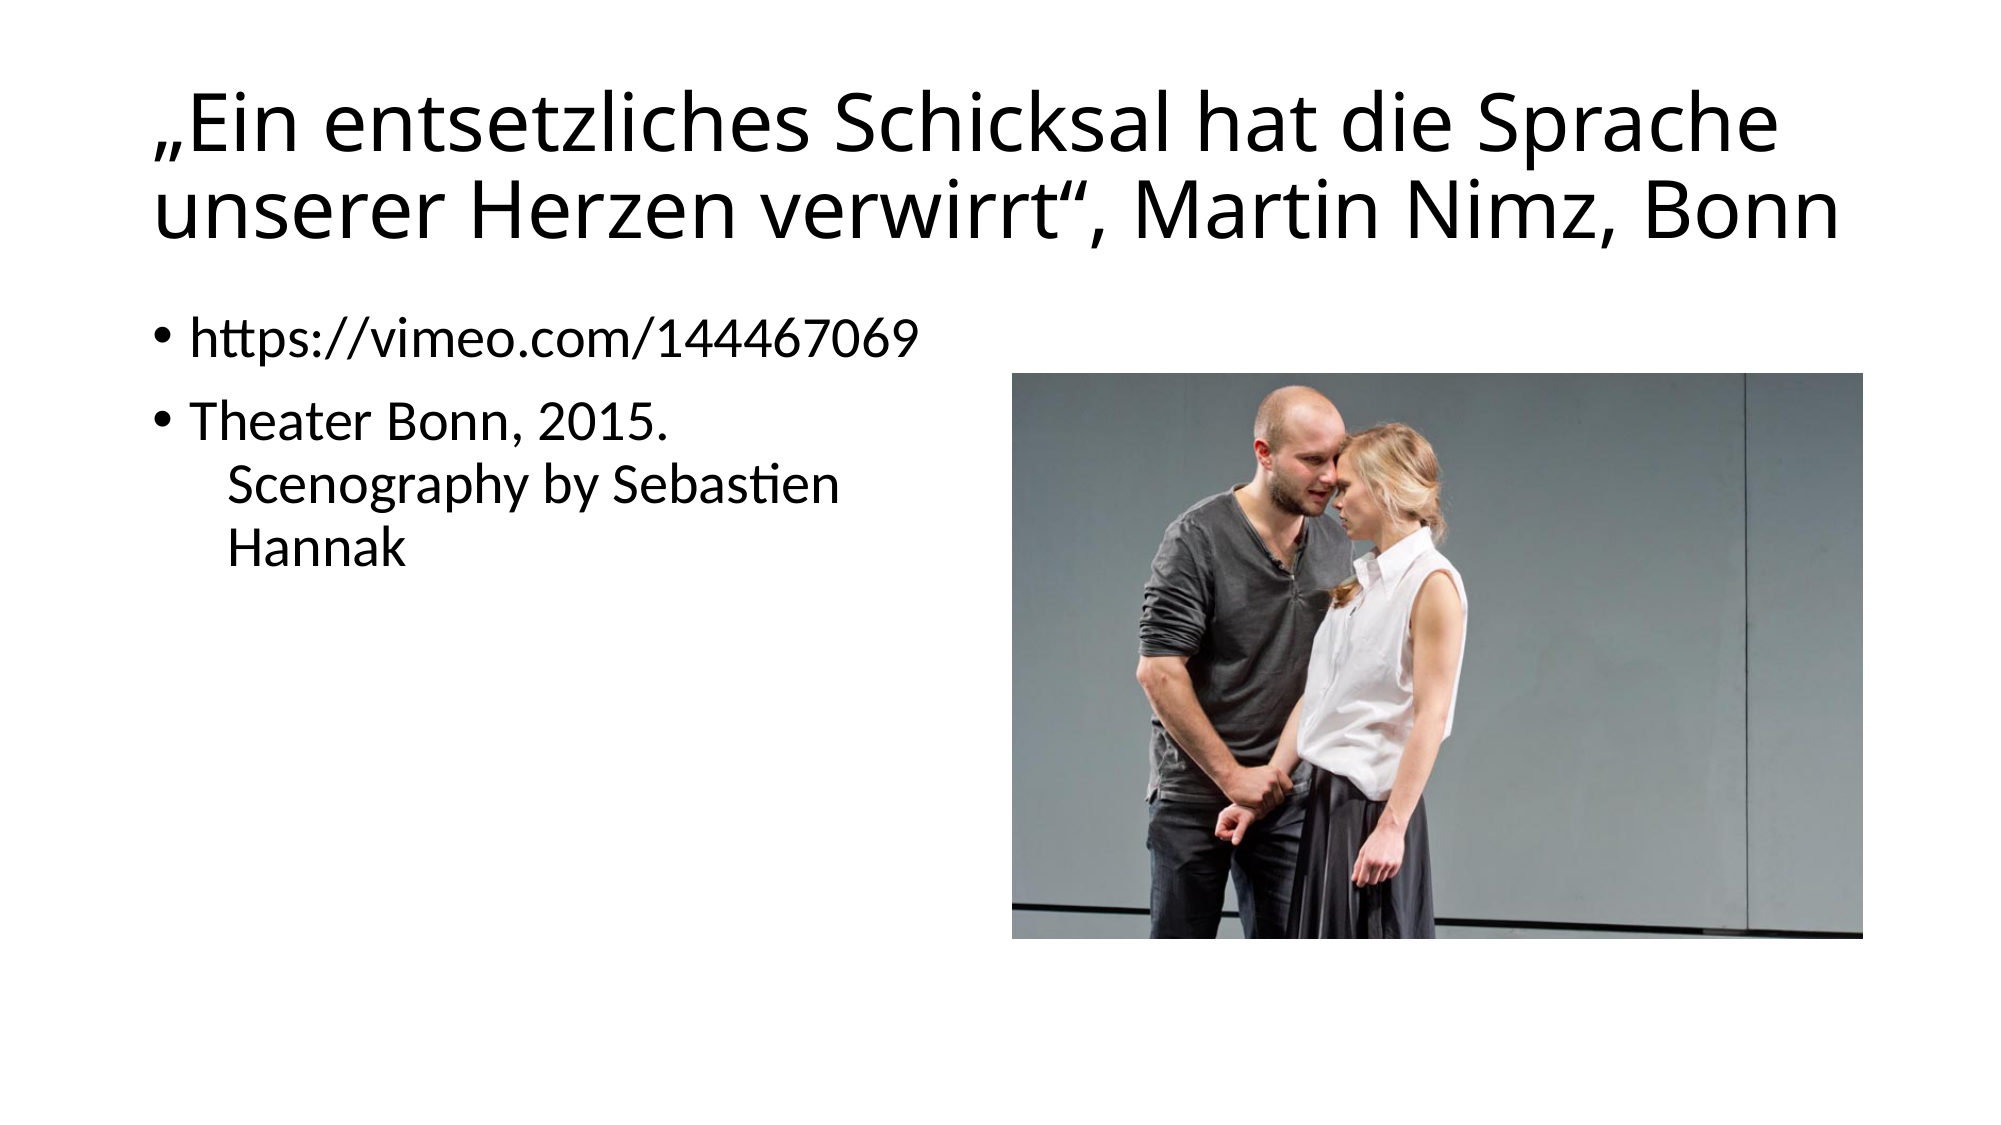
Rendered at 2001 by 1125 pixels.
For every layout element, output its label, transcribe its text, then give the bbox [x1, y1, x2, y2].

list https://vimeo.com/144467069 Theater Bonn, 2015. Scenography by Sebastien Hannak [137, 299, 988, 1014]
picture [1012, 373, 1863, 940]
title „Ein entsetzliches Schicksal hat die Sprache unserer Herzen verwirrt“, Martin Nimz, Bonn [137, 59, 1863, 278]
